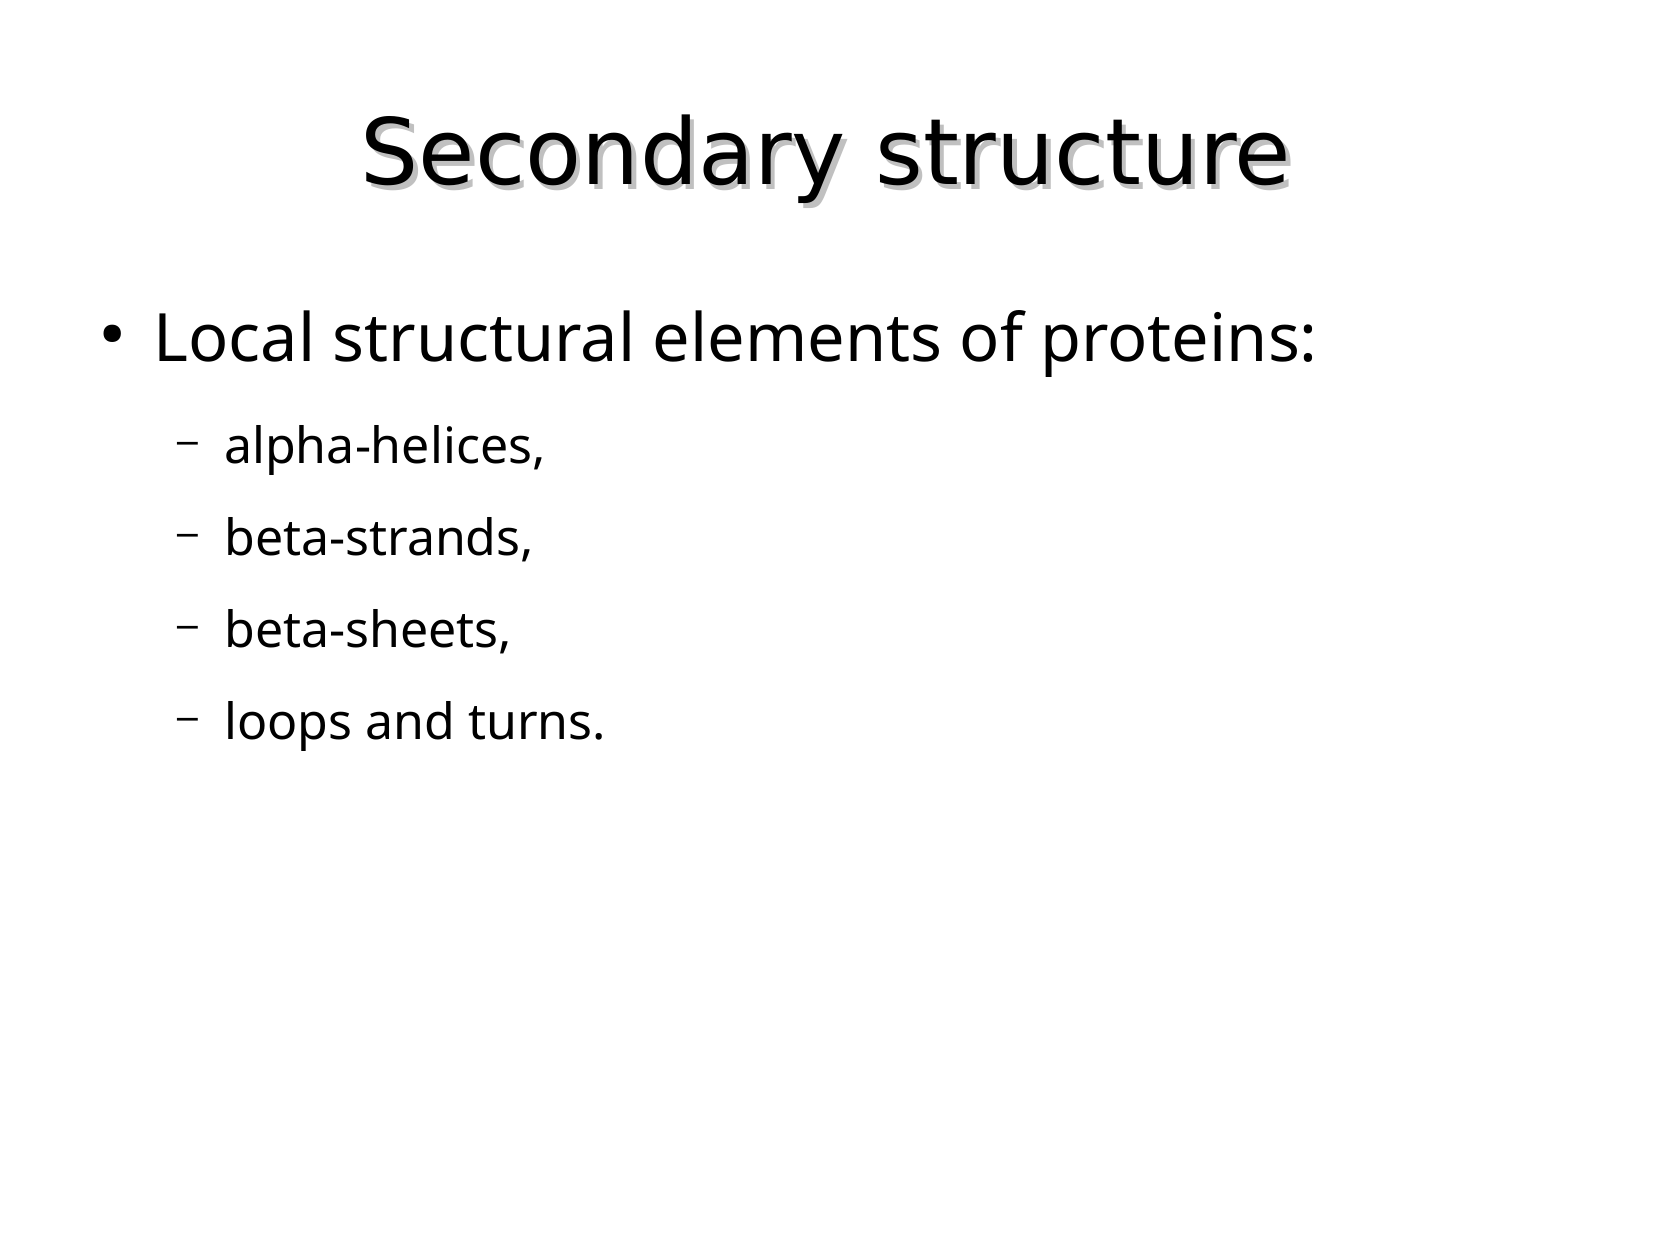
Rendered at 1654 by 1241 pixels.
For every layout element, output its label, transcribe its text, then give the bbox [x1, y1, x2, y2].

title Secondary structure [82, 56, 1571, 250]
list Local structural elements of proteins: alpha-helices, beta-strands, beta-sheets, loops and turns. [82, 290, 1571, 713]
